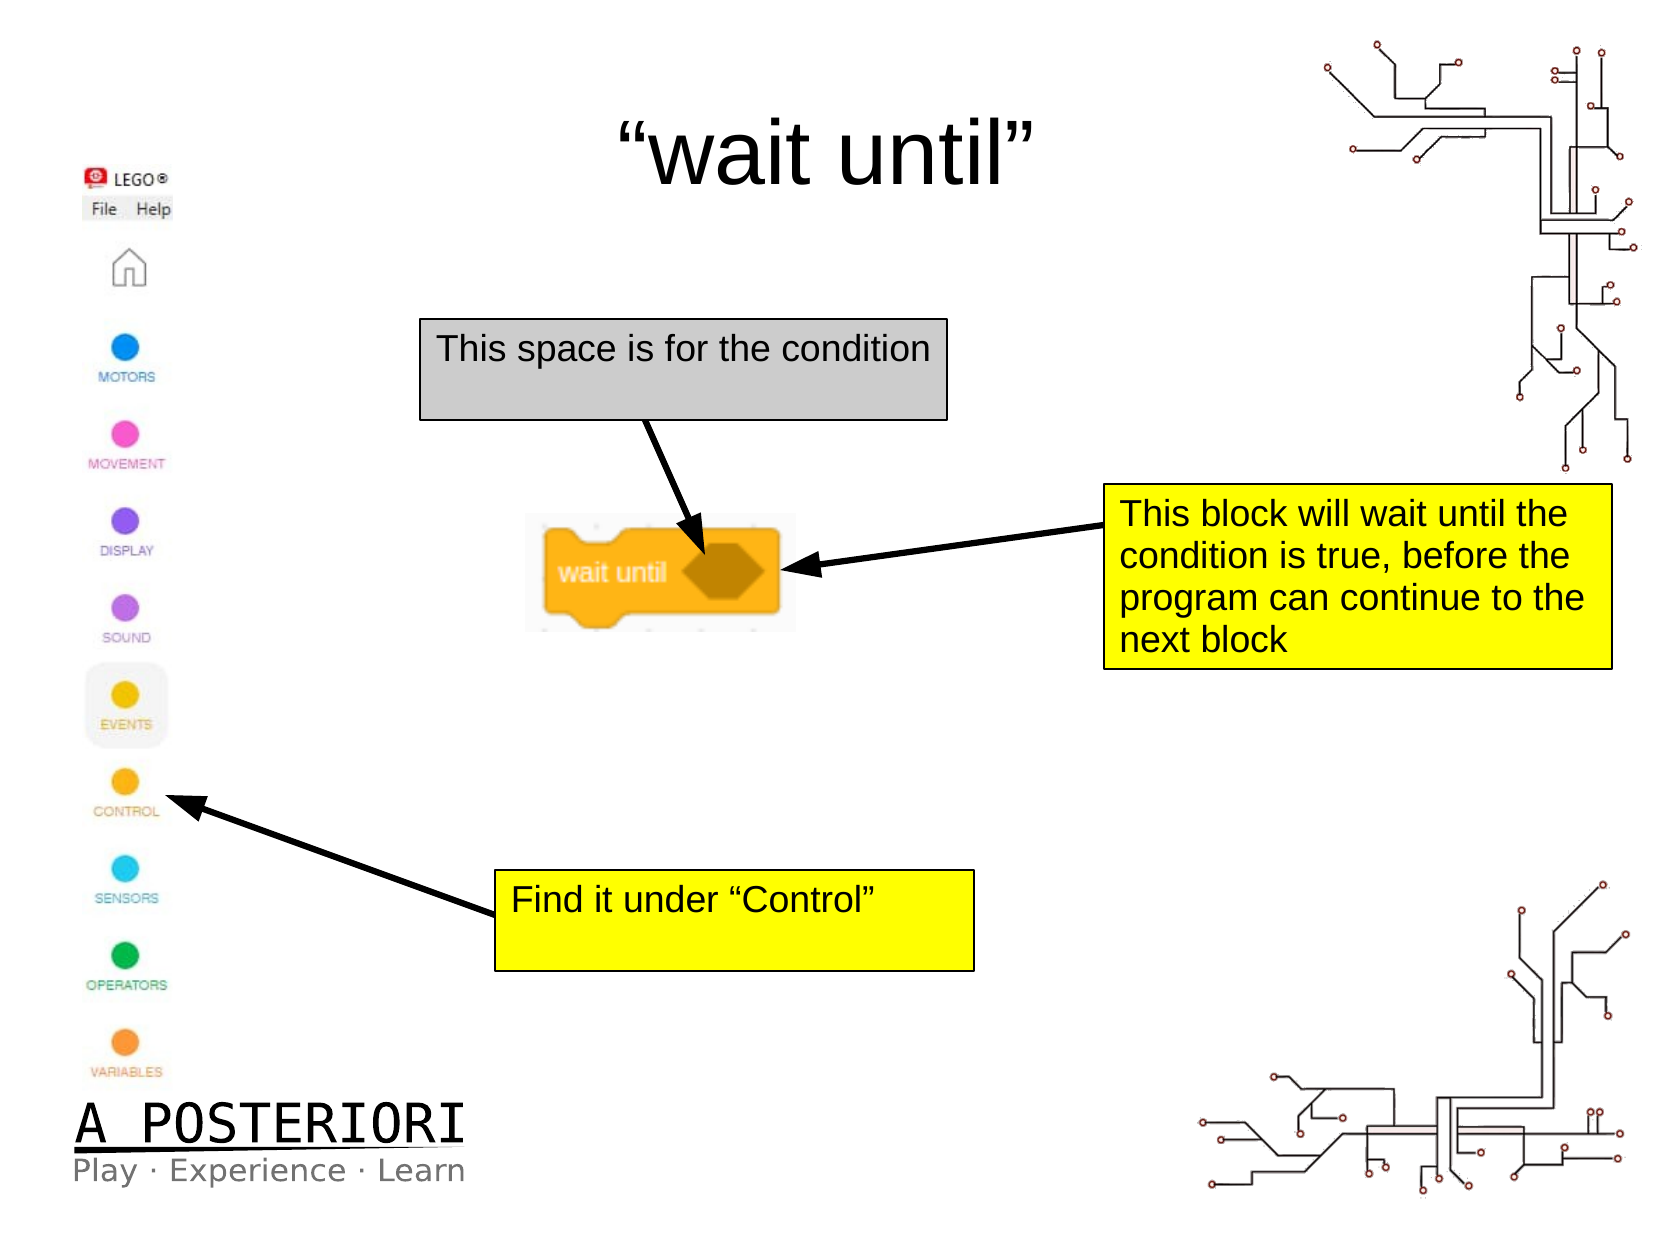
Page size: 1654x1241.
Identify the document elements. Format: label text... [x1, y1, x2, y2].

text_box This space is for the condition [420, 319, 947, 421]
text_box This block will wait until the condition is true, before the program can continue to the next block [1103, 484, 1612, 669]
picture [1305, 35, 1643, 495]
title “wait until” [82, 49, 1571, 257]
picture [1177, 863, 1635, 1200]
picture [525, 513, 796, 632]
picture [82, 164, 173, 1096]
text_box Find it under “Control” [495, 870, 975, 971]
